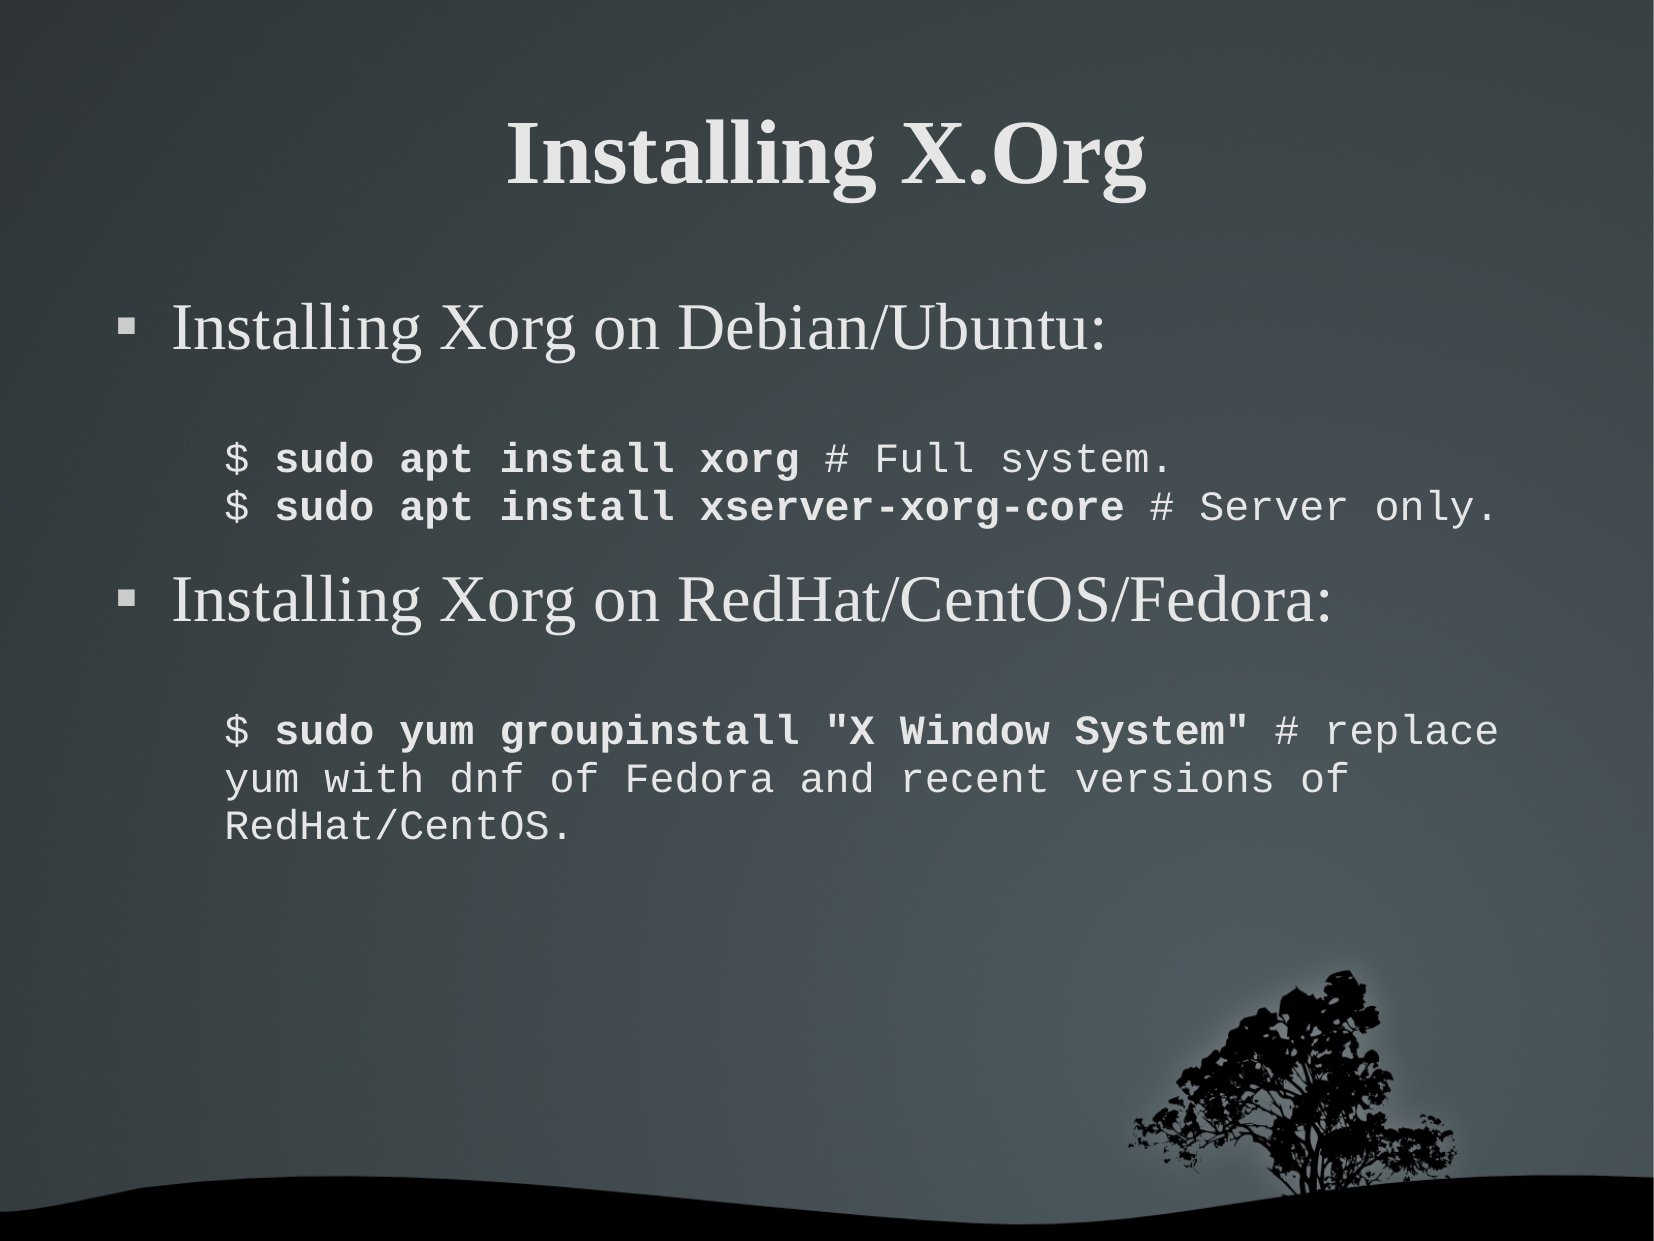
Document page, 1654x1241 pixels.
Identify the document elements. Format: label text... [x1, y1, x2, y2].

list Installing Xorg on Debian/Ubuntu: $ sudo apt install xorg # Full system. $ sudo apt install xserver-xorg-core # Server only. Installing Xorg on RedHat/CentOS/Fedora: $ sudo yum groupinstall "X Window System" # replace yum with dnf of Fedora and recent versions of RedHat/CentOS. [82, 290, 1571, 1109]
title Installing X.Org [82, 49, 1571, 257]
picture [0, 0, 1654, 1241]
